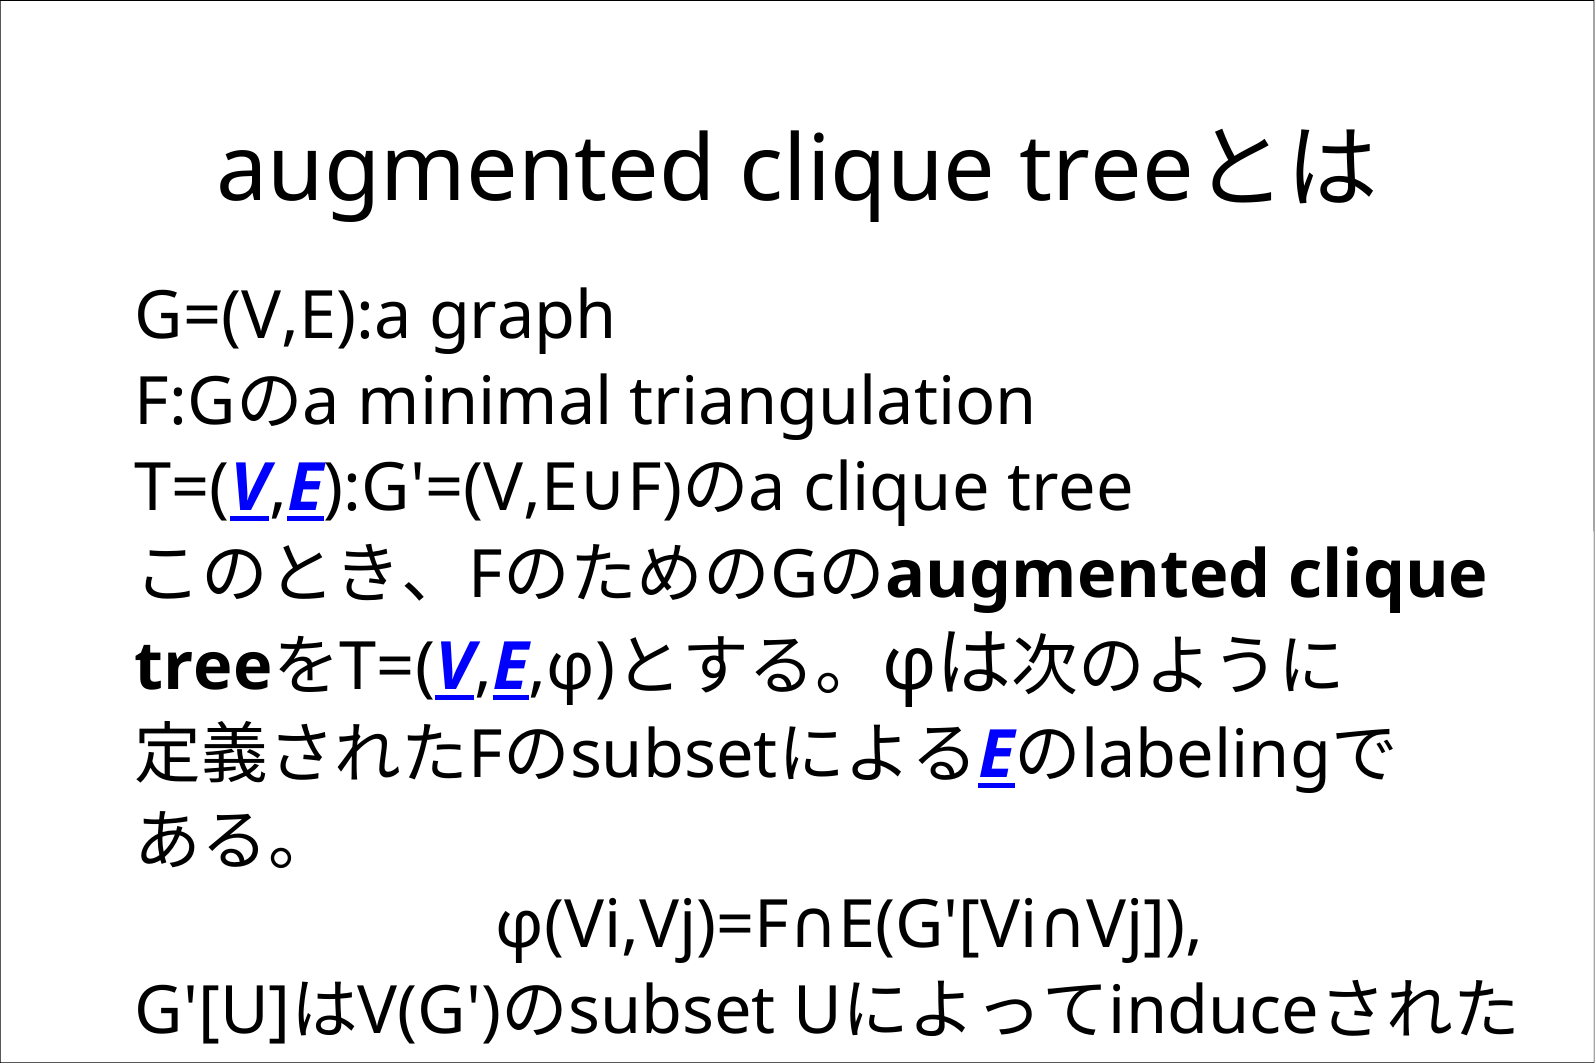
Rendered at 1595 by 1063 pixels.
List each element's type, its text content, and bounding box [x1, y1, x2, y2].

title augmented clique treeとは [117, 77, 1478, 275]
list G=(V,E):a graph F:Gのa minimal triangulation T=(V,E):G'=(V,E∪F)のa clique tree このとき、FのためのGのaugmented clique treeをT=(V,E,φ)とする。φは次のように 定義されたFのsubsetによるEのlabelingで ある。 φ(Vi,Vj)=F∩E(G'[Vi∩Vj]), G'[U]はV(G')のsubset Uによってinduceされた G'のsubgraph [117, 295, 1565, 1063]
